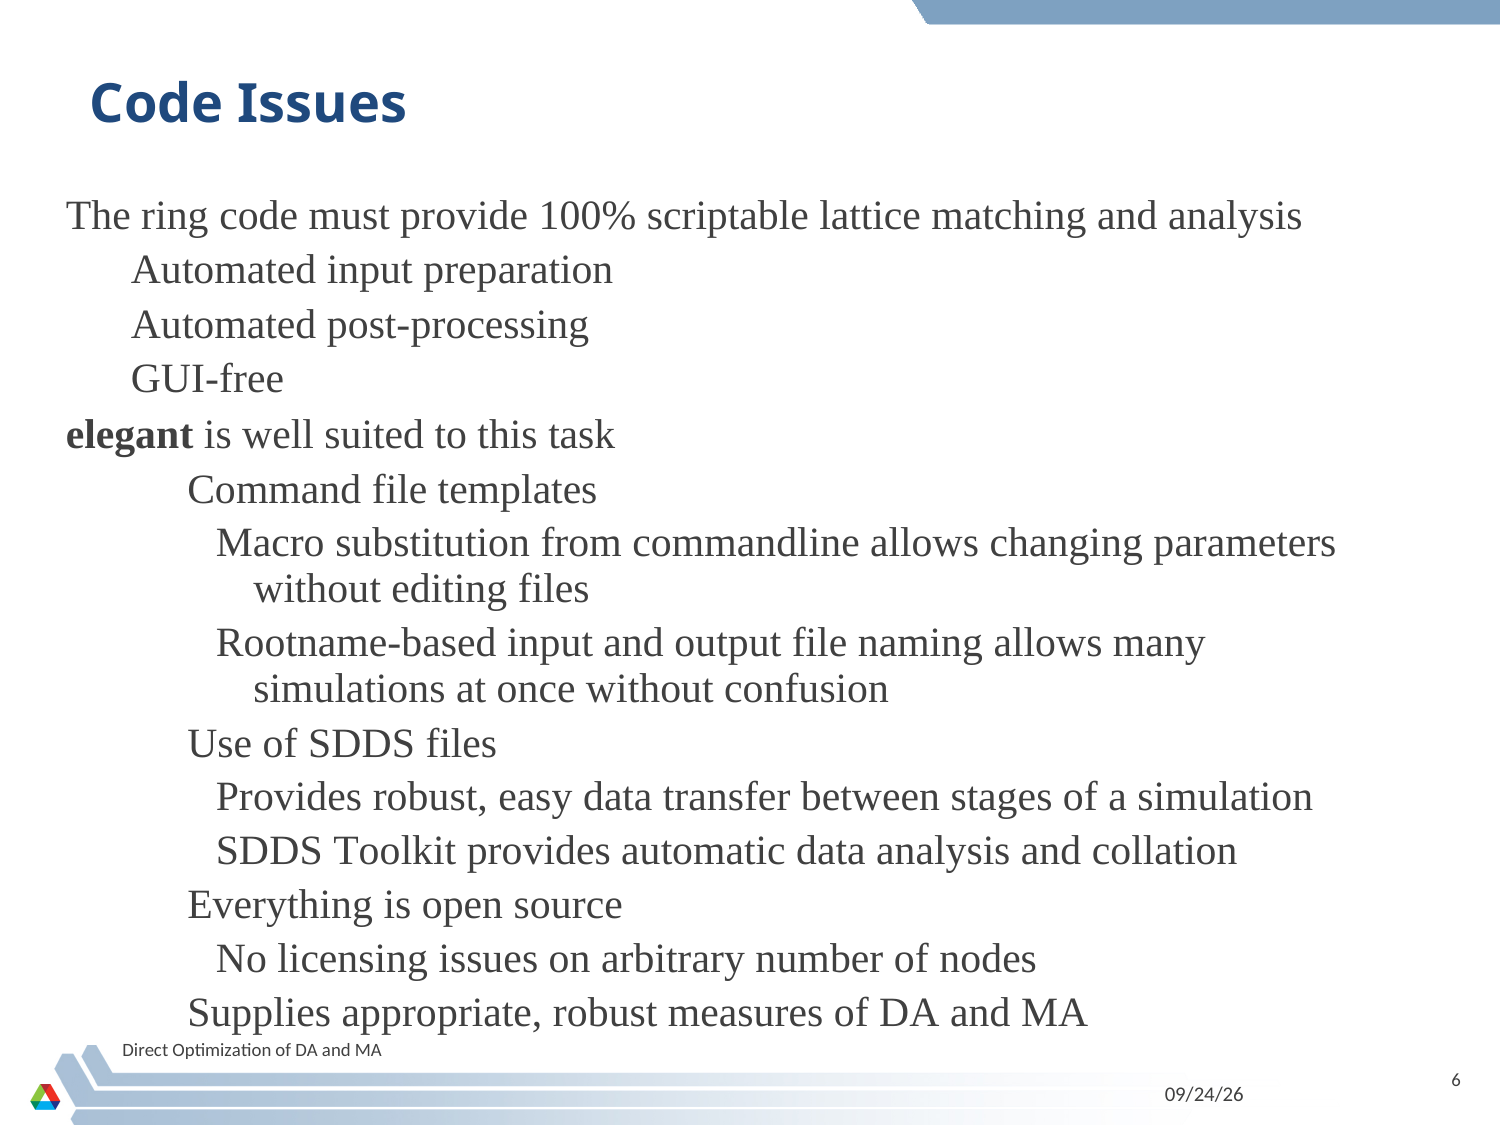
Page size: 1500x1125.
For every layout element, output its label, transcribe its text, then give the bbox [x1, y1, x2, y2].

picture [174, 1045, 182, 1055]
picture [357, 1044, 367, 1052]
picture [125, 1045, 131, 1055]
title Code Issues [75, 37, 1426, 165]
picture [0, 0, 1500, 26]
list The ring code must provide 100% scriptable lattice matching and analysis Automated input preparation Automated post-processing GUI-free elegant is well suited to this task Command file templates Macro substitution from commandline allows changing parameters without editing files Rootname-based input and output file naming allows many simulations at once without confusion Use of SDDS files Provides robust, easy data transfer between stages of a simulation SDDS Toolkit provides automatic data analysis and collation Everything is open source No licensing issues on arbitrary number of nodes Supplies appropriate, robust measures of DA and MA [51, 184, 1402, 1044]
picture [298, 1045, 304, 1055]
picture [0, 1037, 1500, 1125]
